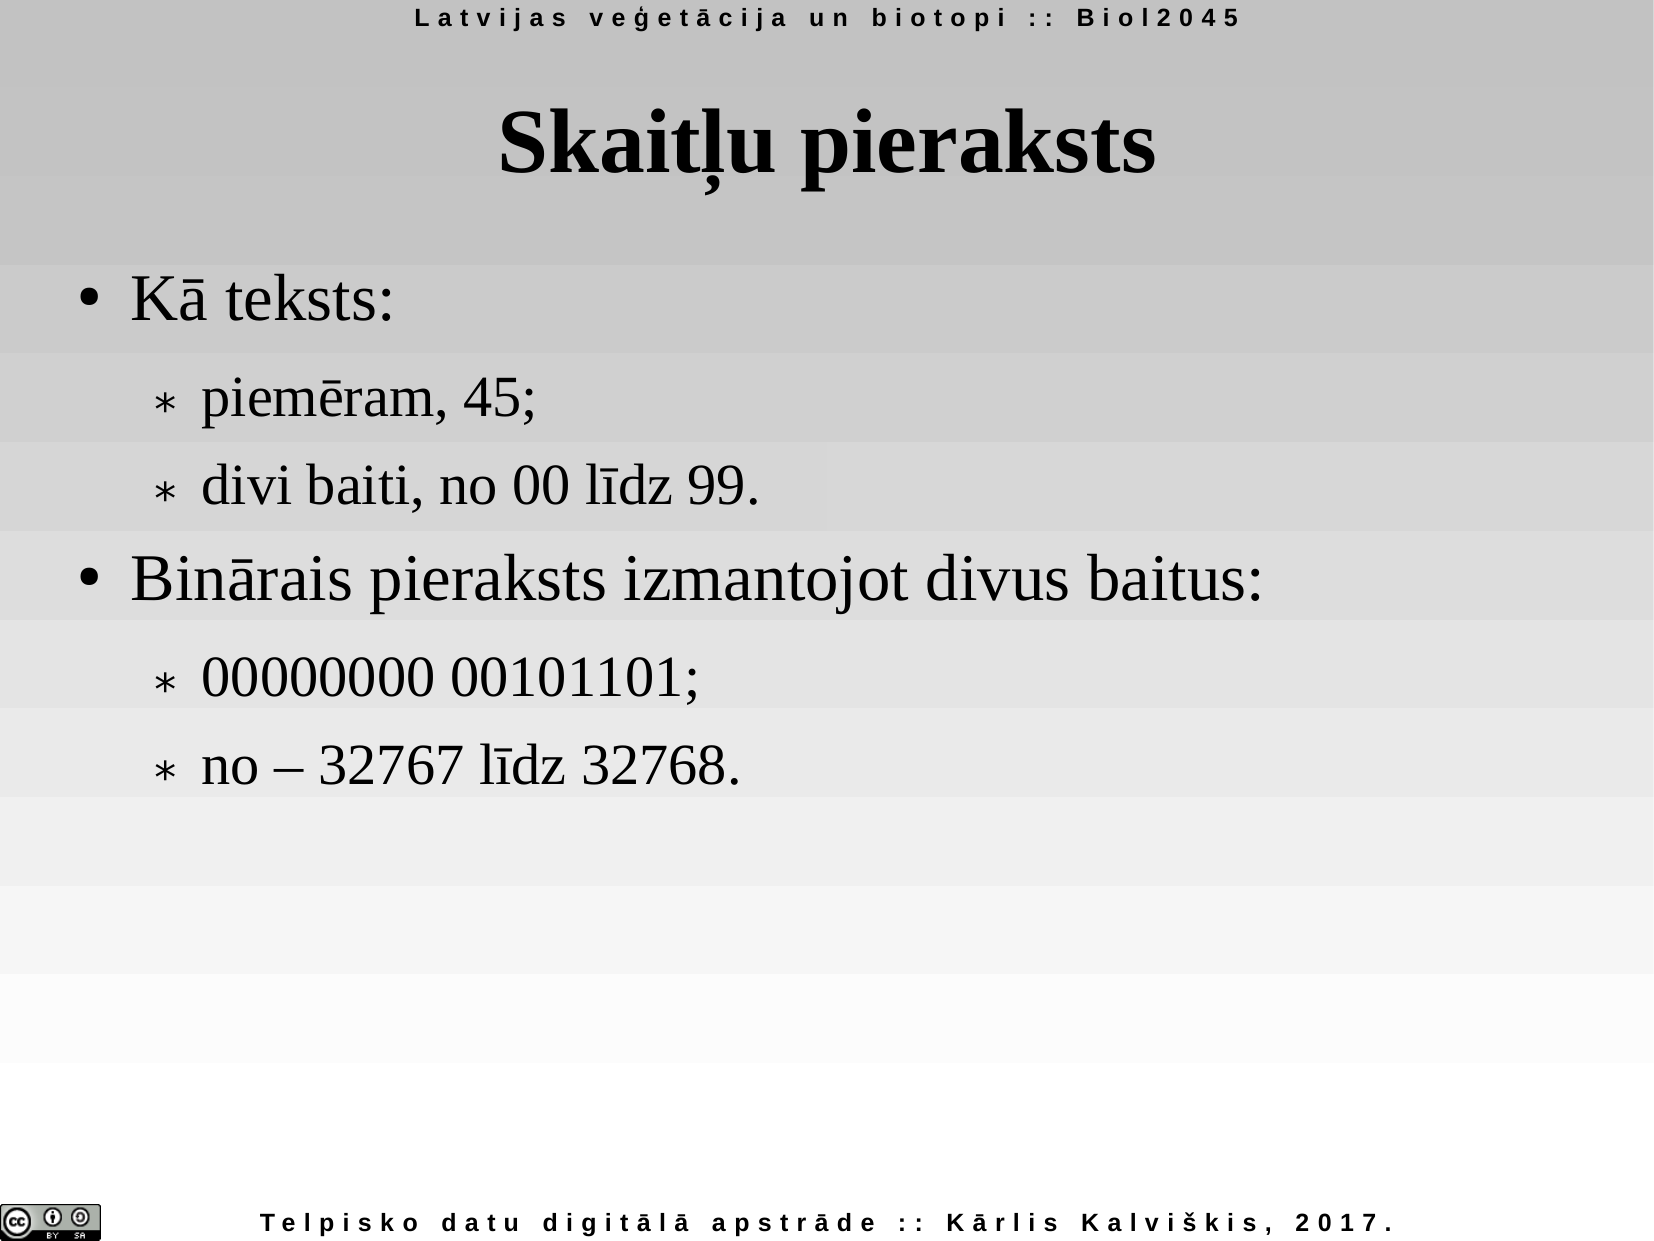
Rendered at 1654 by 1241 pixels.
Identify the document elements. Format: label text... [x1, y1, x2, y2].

title Skaitļu pieraksts [59, 37, 1596, 246]
list Kā teksts: piemēram, 45; divi baiti, no 00 līdz 99. Binārais pieraksts izmantojot divus baitus: 00000000 00101101; no – 32767 līdz 32768. [59, 261, 1596, 1175]
picture [0, 0, 1654, 1241]
